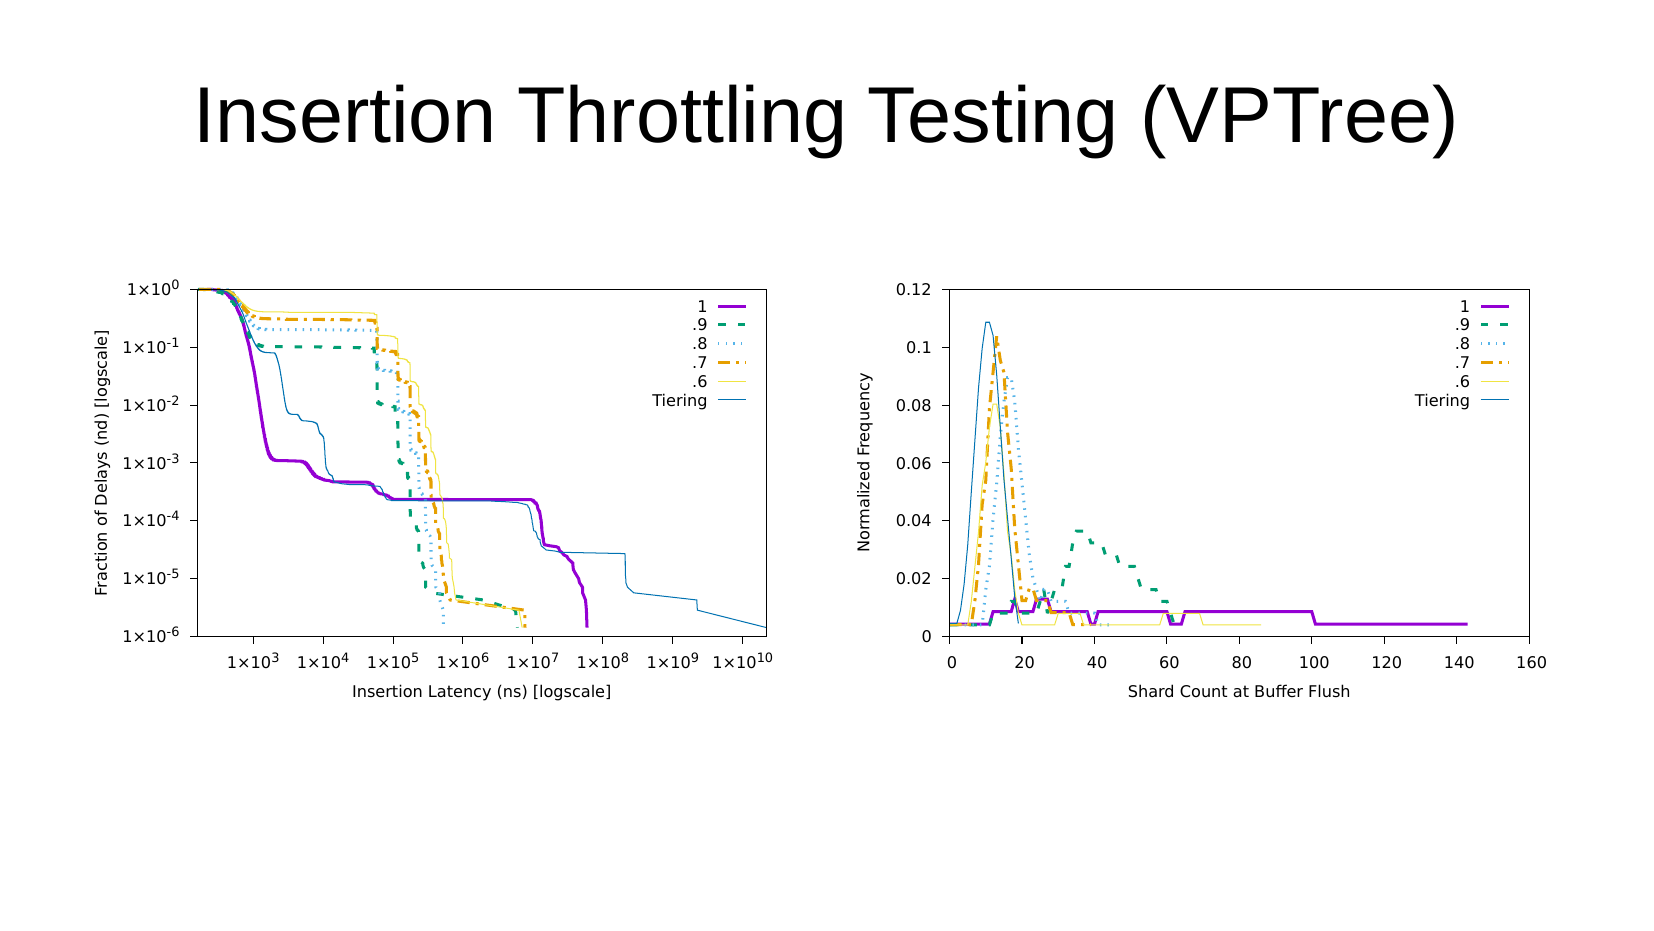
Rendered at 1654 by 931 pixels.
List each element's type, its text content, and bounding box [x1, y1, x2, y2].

picture [845, 269, 1572, 706]
picture [82, 269, 809, 706]
title Insertion Throttling Testing (VPTree) [82, 37, 1571, 193]
